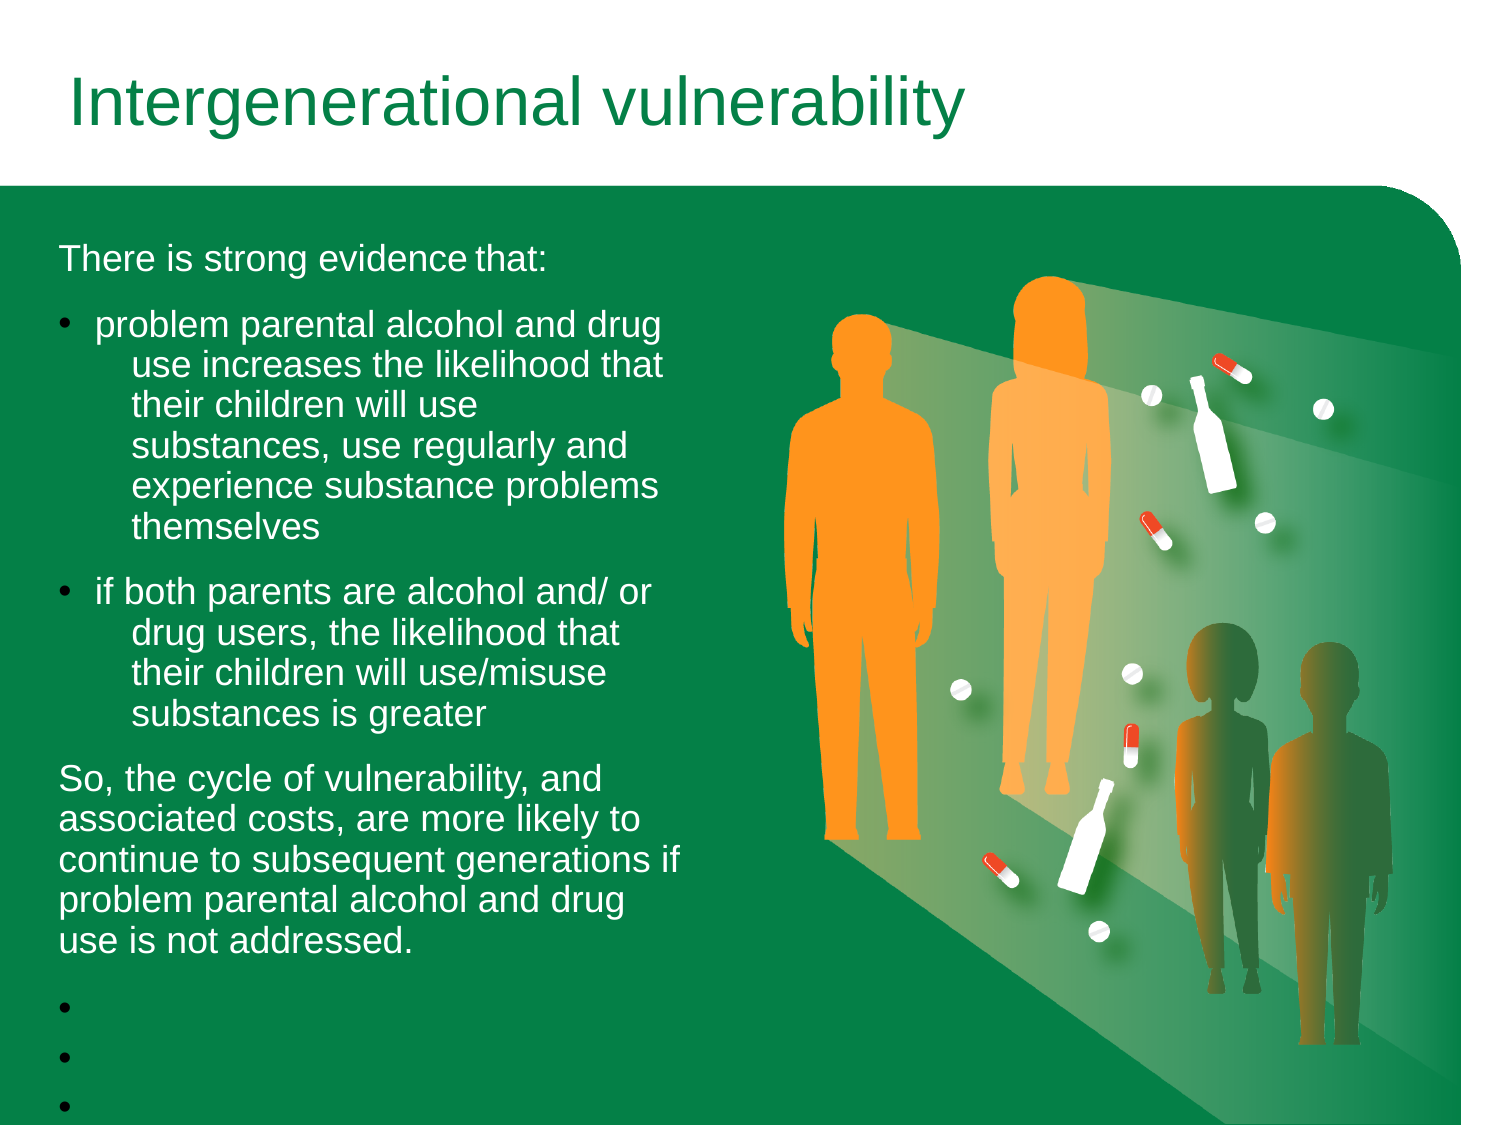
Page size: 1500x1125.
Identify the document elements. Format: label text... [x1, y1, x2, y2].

picture [0, 0, 1500, 1125]
title Intergenerational vulnerability [53, 44, 1347, 163]
list There is strong evidence that: problem parental alcohol and drug use increases the likelihood that their children will use substances, use regularly and experience substance problems themselves if both parents are alcohol and/ or drug users, the likelihood that their children will use/misuse substances is greater So, the cycle of vulnerability, and associated costs, are more likely to continue to subsequent generations if problem parental alcohol and drug use is not addressed. [41, 231, 703, 1047]
